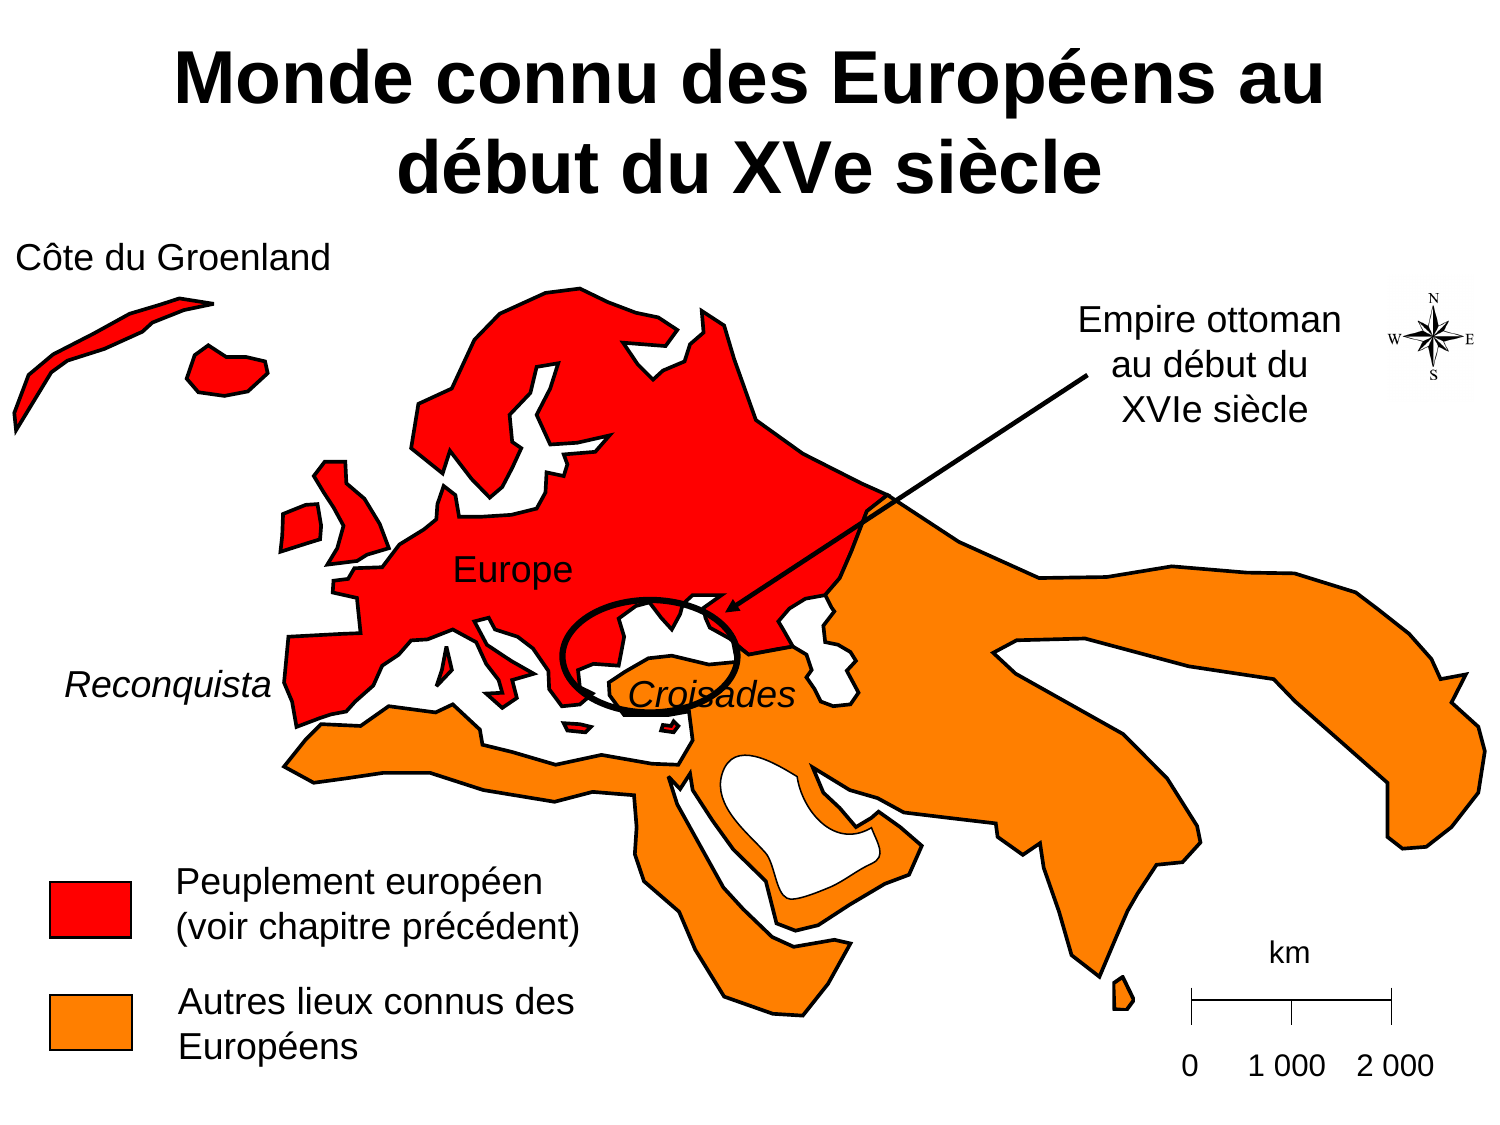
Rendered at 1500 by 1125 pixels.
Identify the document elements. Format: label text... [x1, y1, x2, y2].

text_box Côte du Groenland [0, 224, 347, 286]
text_box [284, 288, 1485, 1016]
text_box [563, 723, 591, 733]
text_box 0 [1166, 1037, 1214, 1091]
text_box [650, 604, 682, 630]
text_box [566, 604, 644, 684]
text_box Croisades [612, 662, 733, 709]
text_box Europe [437, 537, 589, 598]
text_box [49, 995, 132, 1051]
text_box [186, 345, 268, 396]
text_box [705, 617, 729, 639]
text_box Empire ottoman au début du XVIe siècle [1062, 287, 1368, 438]
text_box 2 000 [1341, 1037, 1450, 1091]
text_box [280, 504, 322, 552]
text_box [14, 298, 214, 431]
text_box [436, 646, 452, 687]
text_box [50, 881, 132, 938]
picture [1112, 975, 1135, 1011]
text_box Croisades [612, 662, 811, 723]
picture [1387, 274, 1474, 402]
text_box [661, 723, 679, 733]
text_box Autres lieux connus des Européens [163, 969, 601, 1076]
text_box Reconquista [49, 652, 287, 713]
text_box [641, 655, 699, 662]
text_box [313, 461, 389, 565]
text_box [608, 680, 612, 699]
text_box 1 000 [1232, 1037, 1341, 1091]
text_box Peuplement européen (voir chapitre précédent) [160, 849, 596, 956]
title Monde connu des Européens au début du XVe siècle [75, 21, 1426, 217]
text_box km [1254, 924, 1326, 978]
